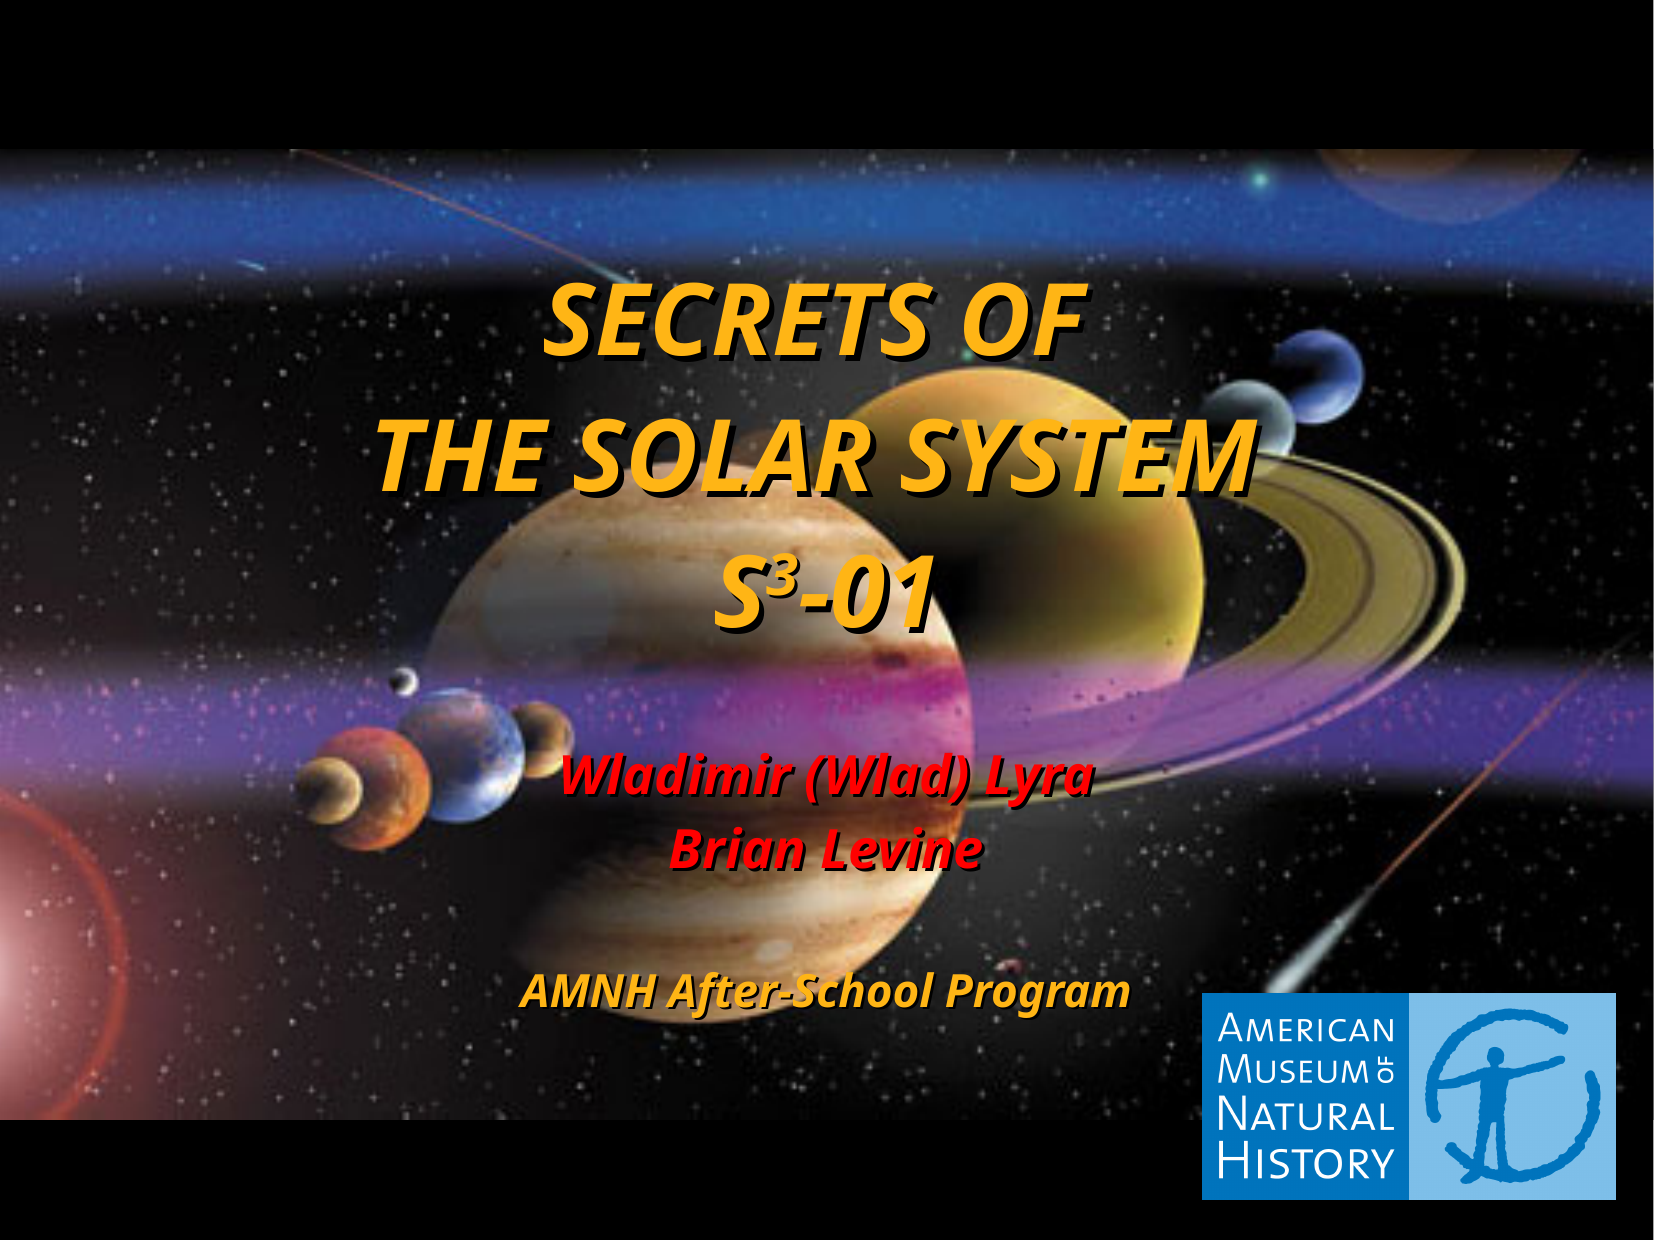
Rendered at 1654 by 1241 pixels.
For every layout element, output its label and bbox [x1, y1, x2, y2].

picture [0, 149, 1654, 1201]
